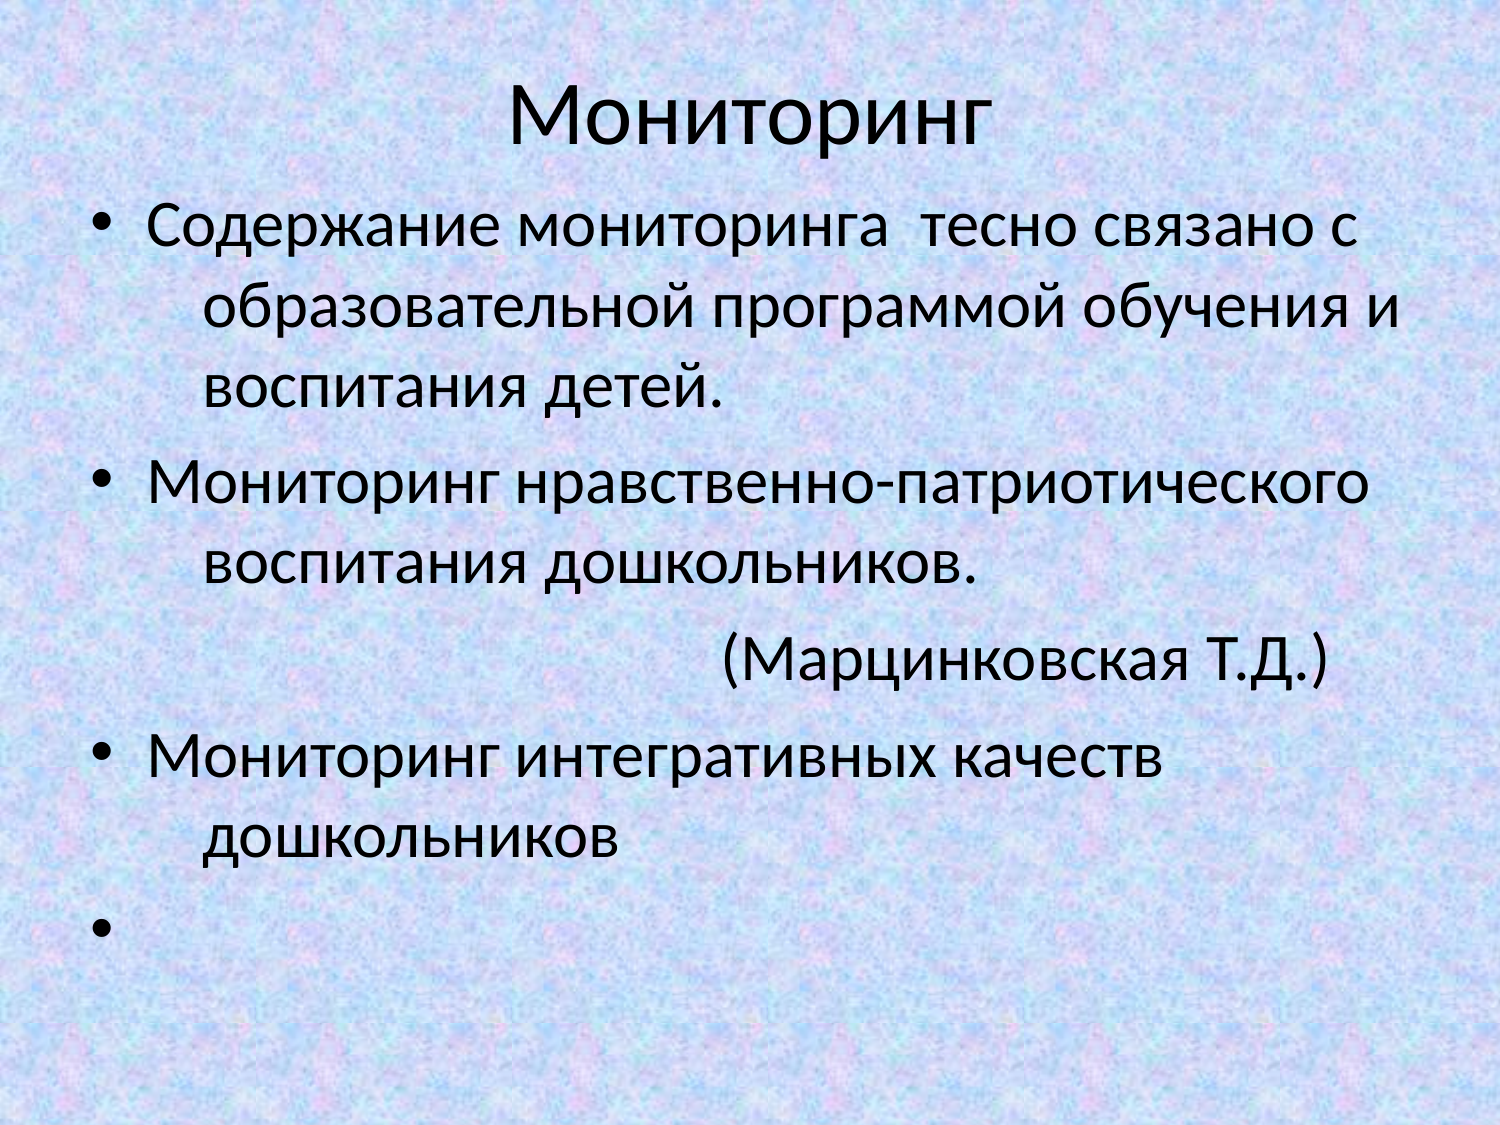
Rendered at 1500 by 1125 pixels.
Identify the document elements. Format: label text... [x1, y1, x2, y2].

list Содержание мониторинга тесно связано с образовательной программой обучения и воспитания детей. Мониторинг нравственно-патриотического воспитания дошкольников. (Марцинковская Т.Д.) Мониторинг интегративных качеств дошкольников [75, 172, 1426, 1005]
title Мониторинг [75, 31, 1426, 172]
